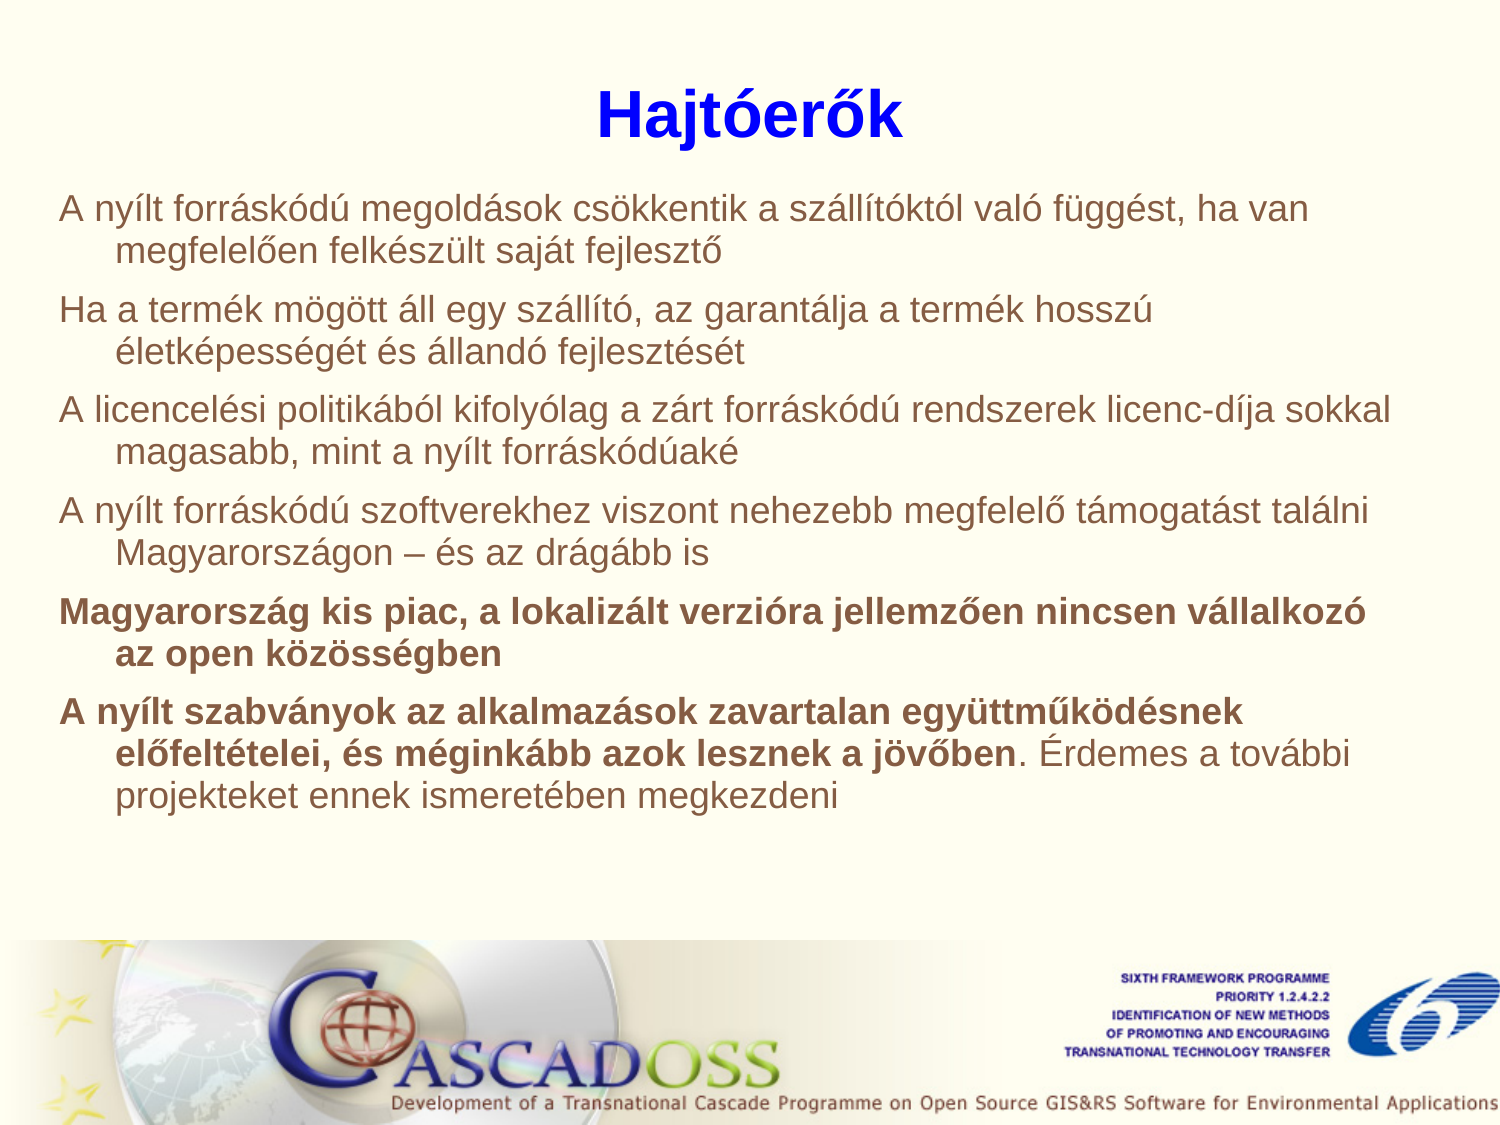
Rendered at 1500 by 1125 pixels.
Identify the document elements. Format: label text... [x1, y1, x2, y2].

title Hajtóerők [75, 28, 1425, 201]
picture [0, 940, 1500, 1125]
list A nyílt forráskódú megoldások csökkentik a szállítóktól való függést, ha van megfelelően felkészült saját fejlesztő Ha a termék mögött áll egy szállító, az garantálja a termék hosszú életképességét és állandó fejlesztését A licencelési politikából kifolyólag a zárt forráskódú rendszerek licenc-díja sokkal magasabb, mint a nyílt forráskódúaké A nyílt forráskódú szoftverekhez viszont nehezebb megfelelő támogatást találni Magyarországon – és az drágább is Magyarország kis piac, a lokalizált verzióra jellemzően nincsen vállalkozó az open közösségben A nyílt szabványok az alkalmazások zavartalan együttműködésnek előfeltételei, és méginkább azok lesznek a jövőben. Érdemes a további projekteket ennek ismeretében megkezdeni [59, 187, 1409, 823]
